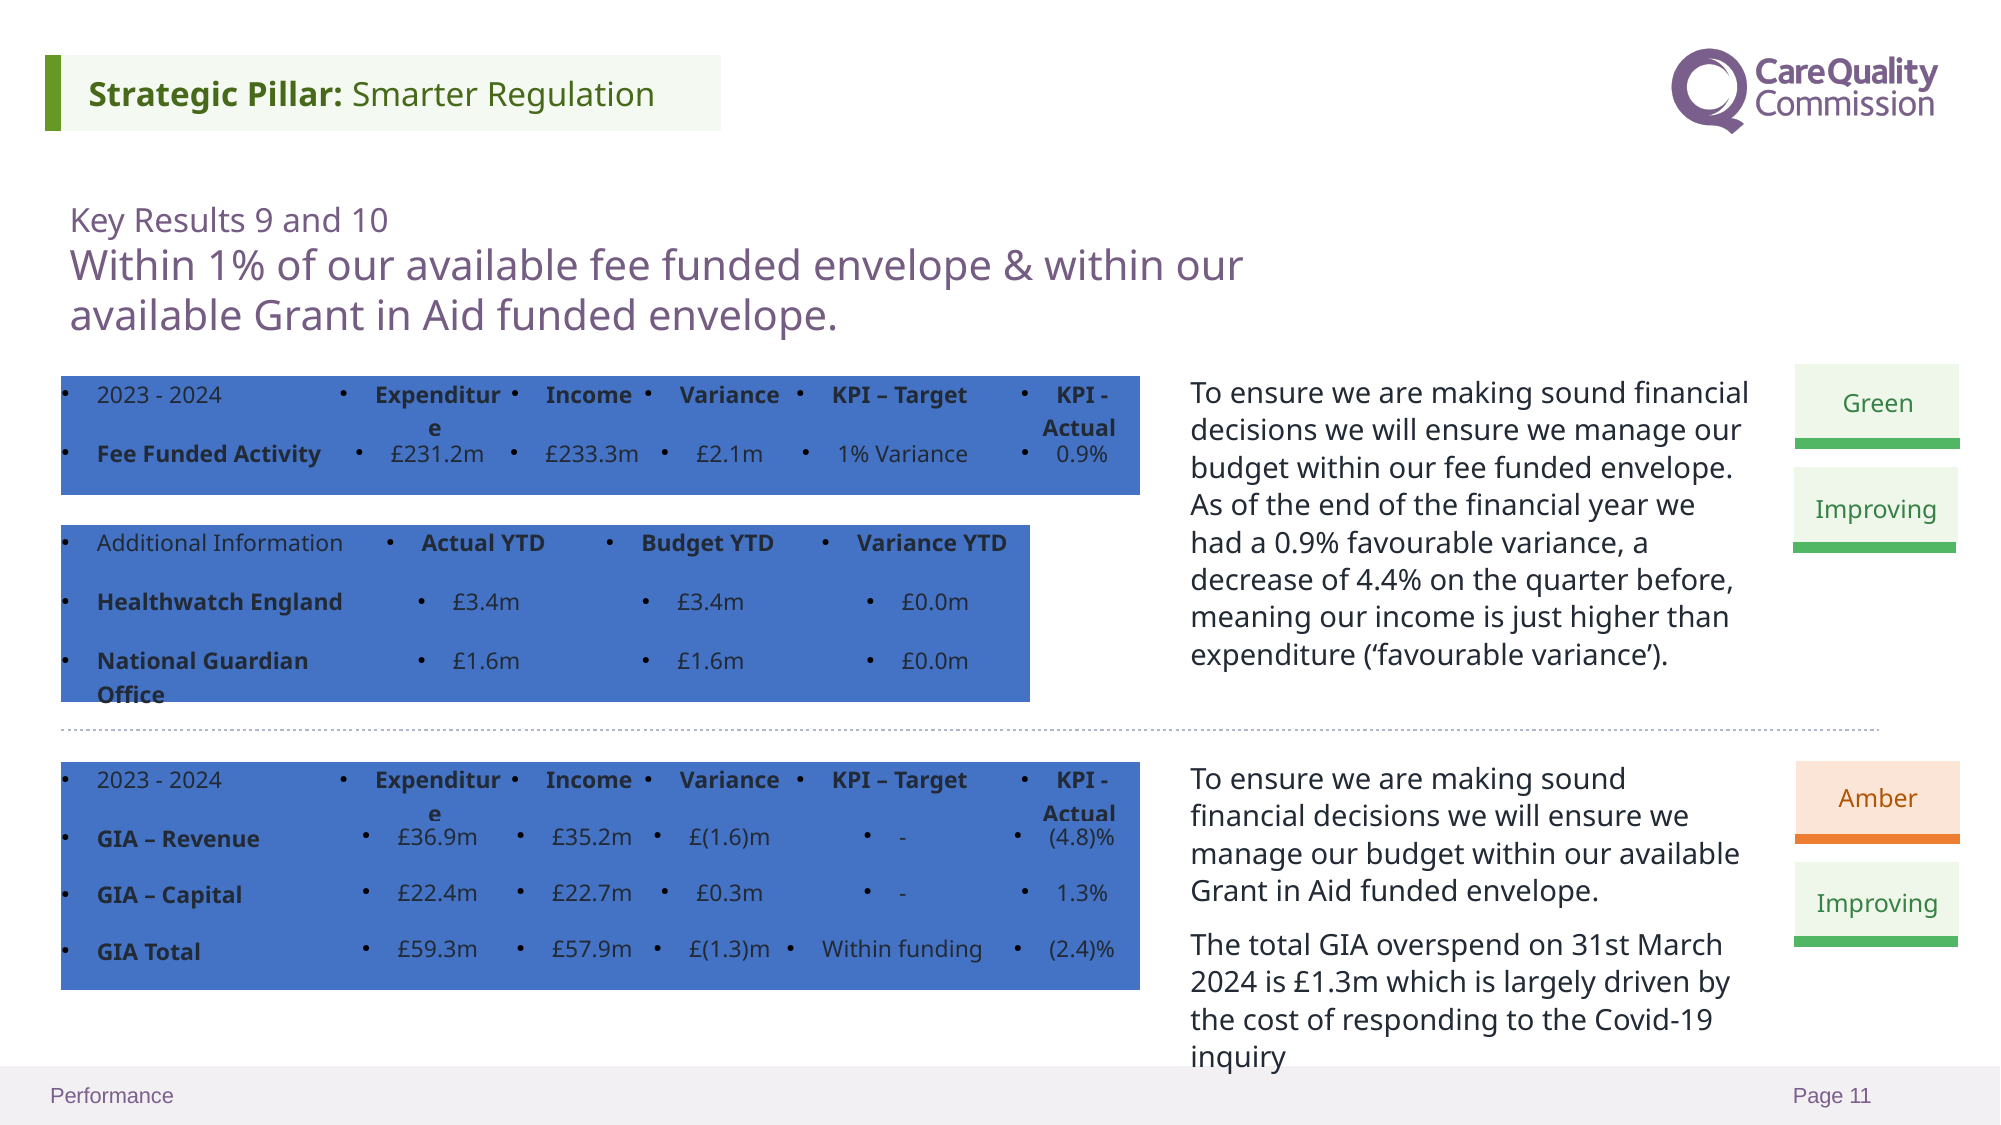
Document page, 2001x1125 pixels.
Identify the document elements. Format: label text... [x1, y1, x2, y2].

table_cell GIA – Capital [61, 877, 334, 933]
table_cell - [781, 821, 989, 877]
text_box [1795, 761, 1960, 844]
text_box [1795, 862, 1959, 880]
table_header KPI - Actual [989, 376, 1140, 436]
text_box [1795, 364, 1960, 449]
table_header Budget YTD [581, 525, 806, 584]
table_header 2023 - 2024 [61, 762, 334, 821]
table_cell £3.4m [581, 584, 806, 643]
title Key Results 9 and 10 Within 1% of our available fee funded envelope & within our available Grant in Aid funded envelope. [54, 191, 1325, 348]
text_box [1794, 926, 1959, 947]
table_cell (2.4)% [989, 933, 1140, 990]
table_cell £22.4m [334, 877, 506, 933]
text_box Amber [1804, 774, 1953, 821]
table_header Expenditure [334, 762, 506, 821]
table_header Variance [644, 762, 781, 821]
table_cell £0.0m [806, 643, 1030, 702]
text_box To ensure we are making sound financial decisions we will ensure we manage our budget within our fee funded envelope. As of the end of the financial year we had a 0.9% favourable variance, a decrease of 4.4% on the quarter before, meaning our income is just higher than expenditure (‘favourable variance’). [1175, 364, 1769, 681]
text_box [1793, 532, 1958, 553]
table_header Income [506, 376, 644, 436]
table_cell £2.1m [644, 436, 781, 495]
table_cell £231.2m [334, 436, 506, 495]
table_cell 1.3% [989, 877, 1140, 933]
text_box Page 11 [1777, 1073, 1961, 1117]
table_header Additional Information [61, 525, 357, 584]
table_cell £(1.3)m [644, 933, 781, 990]
text_box Strategic Pillar: Smarter Regulation [73, 65, 819, 122]
table_cell £0.3m [644, 877, 781, 933]
table_cell £0.0m [806, 584, 1030, 643]
table_header Variance YTD [806, 525, 1030, 584]
text_box Improving [1786, 486, 1968, 532]
text_box Improving [1787, 880, 1969, 926]
table_cell Within funding [781, 933, 989, 990]
table_cell (4.8)% [989, 821, 1140, 877]
table_cell GIA – Revenue [61, 821, 334, 877]
picture [1671, 48, 1939, 134]
table_header KPI – Target [781, 762, 989, 821]
table_header KPI - Actual [989, 762, 1140, 821]
text_box [0, 1066, 2000, 1125]
table_cell £36.9m [334, 821, 506, 877]
text_box Green [1804, 379, 1953, 426]
text_box Performance [35, 1073, 218, 1117]
table_cell £22.7m [506, 877, 644, 933]
text_box [45, 55, 721, 131]
text_box [1794, 467, 1958, 486]
table_cell £(1.6)m [644, 821, 781, 877]
table_header Actual YTD [357, 525, 581, 584]
table_header Income [506, 762, 644, 821]
table_header 2023 - 2024 [61, 376, 334, 436]
table_header KPI – Target [781, 376, 989, 436]
table_cell £35.2m [506, 821, 644, 877]
table_cell £57.9m [506, 933, 644, 990]
table_cell 1% Variance [781, 436, 989, 495]
table_cell National Guardian Office [61, 643, 357, 702]
table_cell - [781, 877, 989, 933]
table_cell £1.6m [581, 643, 806, 702]
table_cell Healthwatch England [61, 584, 357, 643]
table_cell £1.6m [357, 643, 581, 702]
table_header Variance [644, 376, 781, 436]
table_cell £3.4m [357, 584, 581, 643]
table_header Expenditure [334, 376, 506, 436]
table_cell £233.3m [506, 436, 644, 495]
table_cell GIA Total [61, 933, 334, 990]
table_cell 0.9% [989, 436, 1140, 495]
table_cell Fee Funded Activity [61, 436, 334, 495]
table_cell £59.3m [334, 933, 506, 990]
text_box To ensure we are making sound financial decisions we will ensure we manage our budget within our available Grant in Aid funded envelope. The total GIA overspend on 31st March 2024 is £1.3m which is largely driven by the cost of responding to the Covid-19 inquiry [1175, 750, 1759, 1046]
